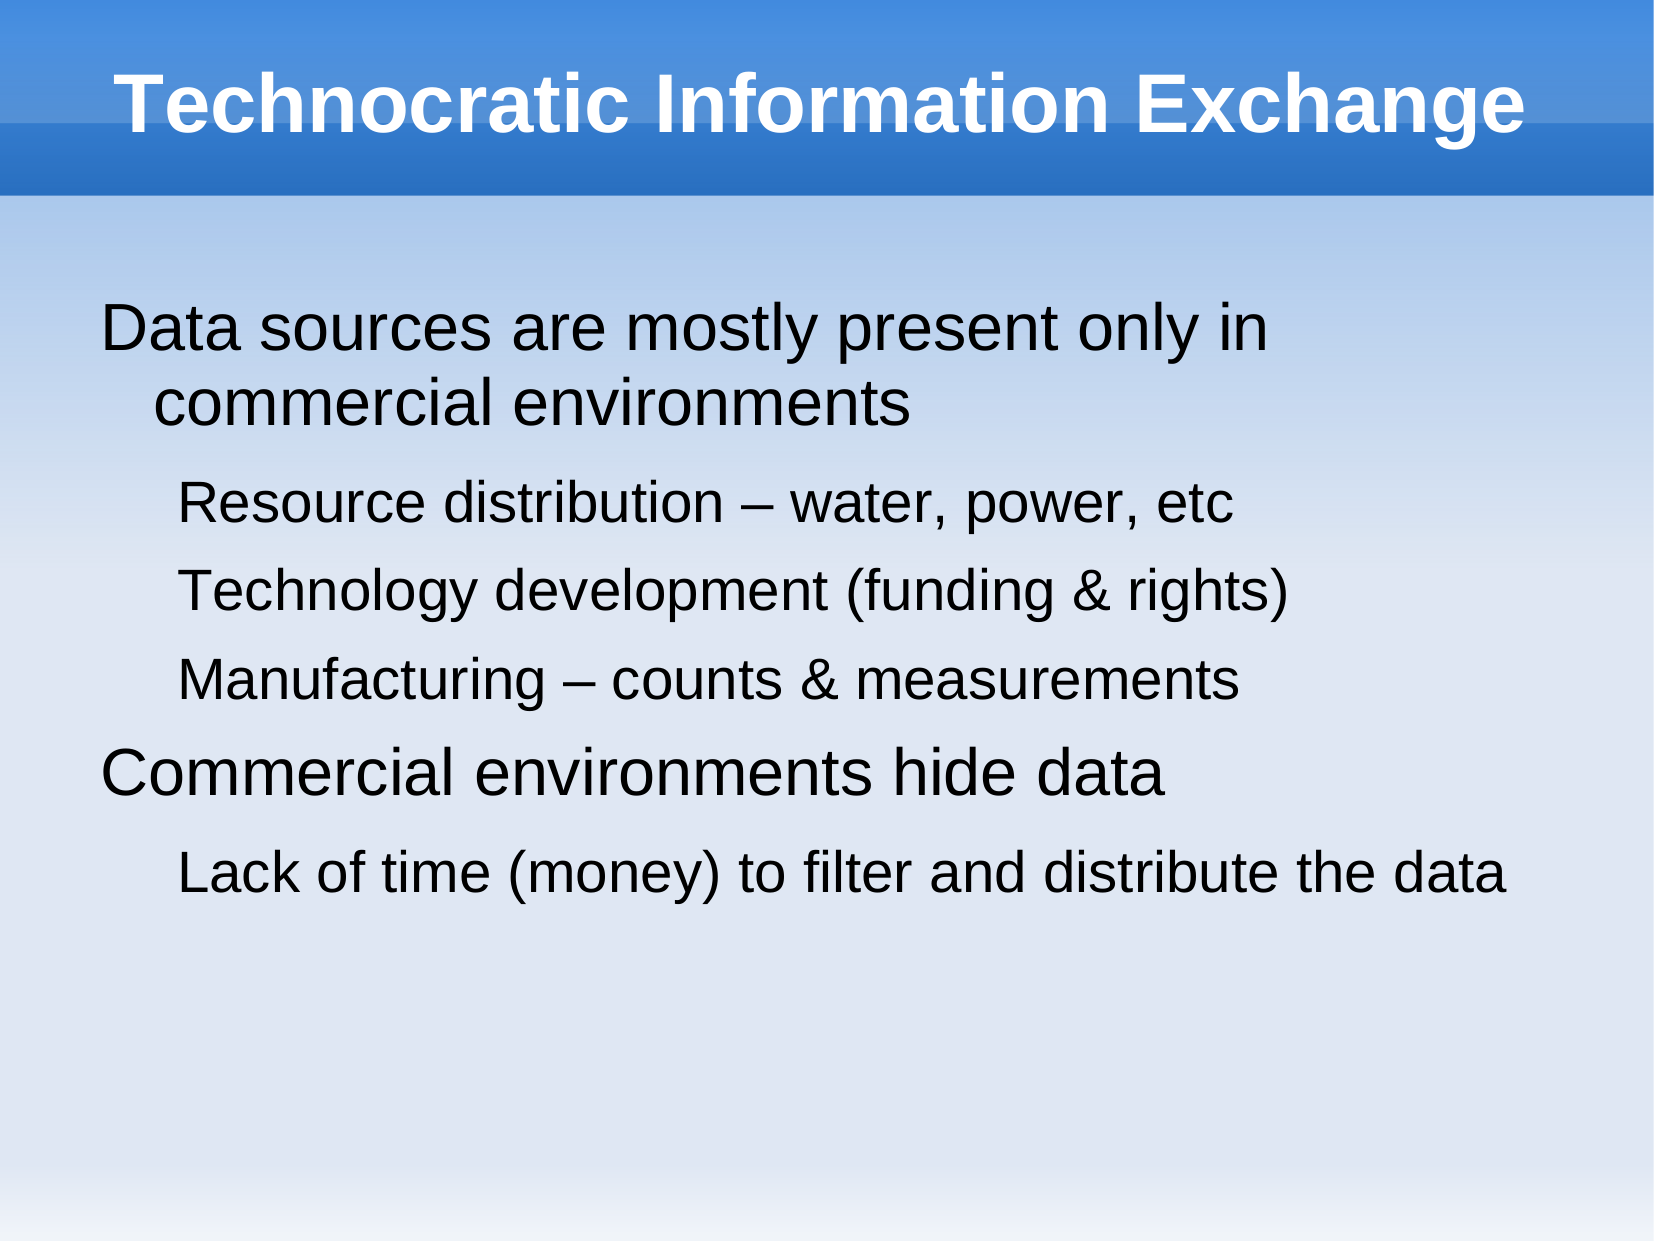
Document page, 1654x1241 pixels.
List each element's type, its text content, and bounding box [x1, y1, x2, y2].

picture [0, 0, 1654, 1241]
list Data sources are mostly present only in commercial environments Resource distribution – water, power, etc Technology development (funding & rights) Manufacturing – counts & measurements Commercial environments hide data Lack of time (money) to filter and distribute the data [82, 290, 1571, 1094]
title Technocratic Information Exchange [76, 7, 1565, 200]
